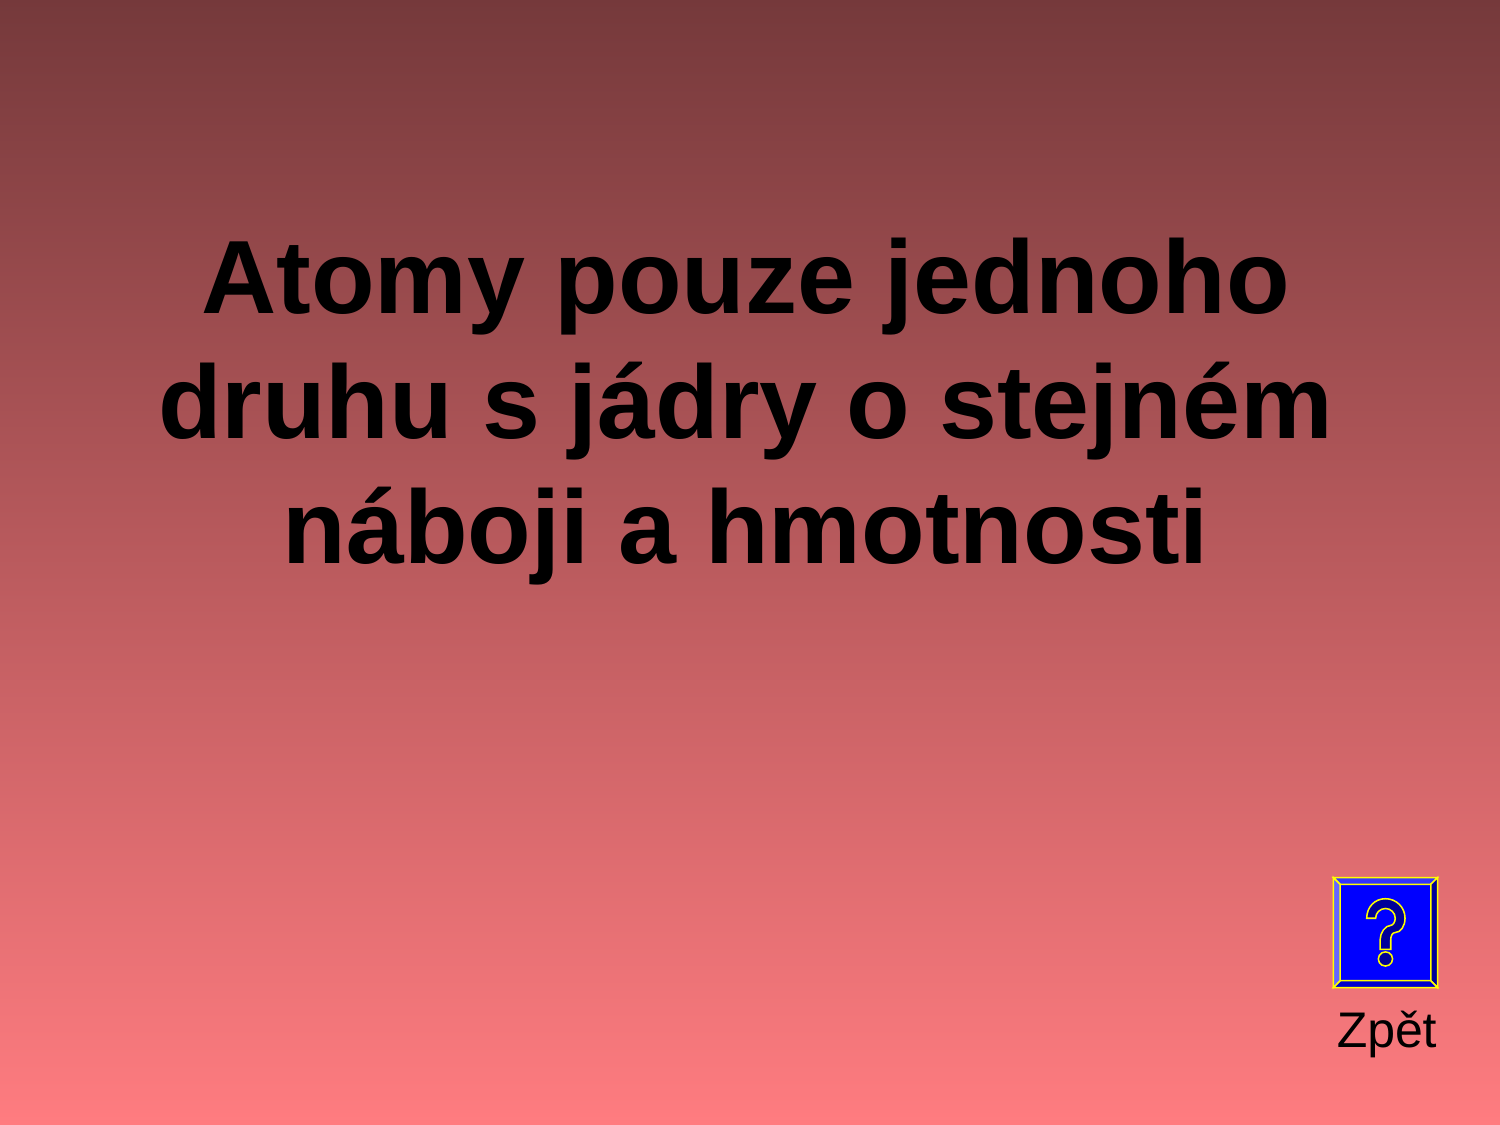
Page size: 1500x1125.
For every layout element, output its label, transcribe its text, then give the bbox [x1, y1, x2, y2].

text_box Zpět [1274, 990, 1500, 1066]
text_box [1334, 877, 1438, 988]
text_box Atomy pouze jednoho druhu s jádry o stejném náboji a hmotnosti [55, 202, 1438, 593]
